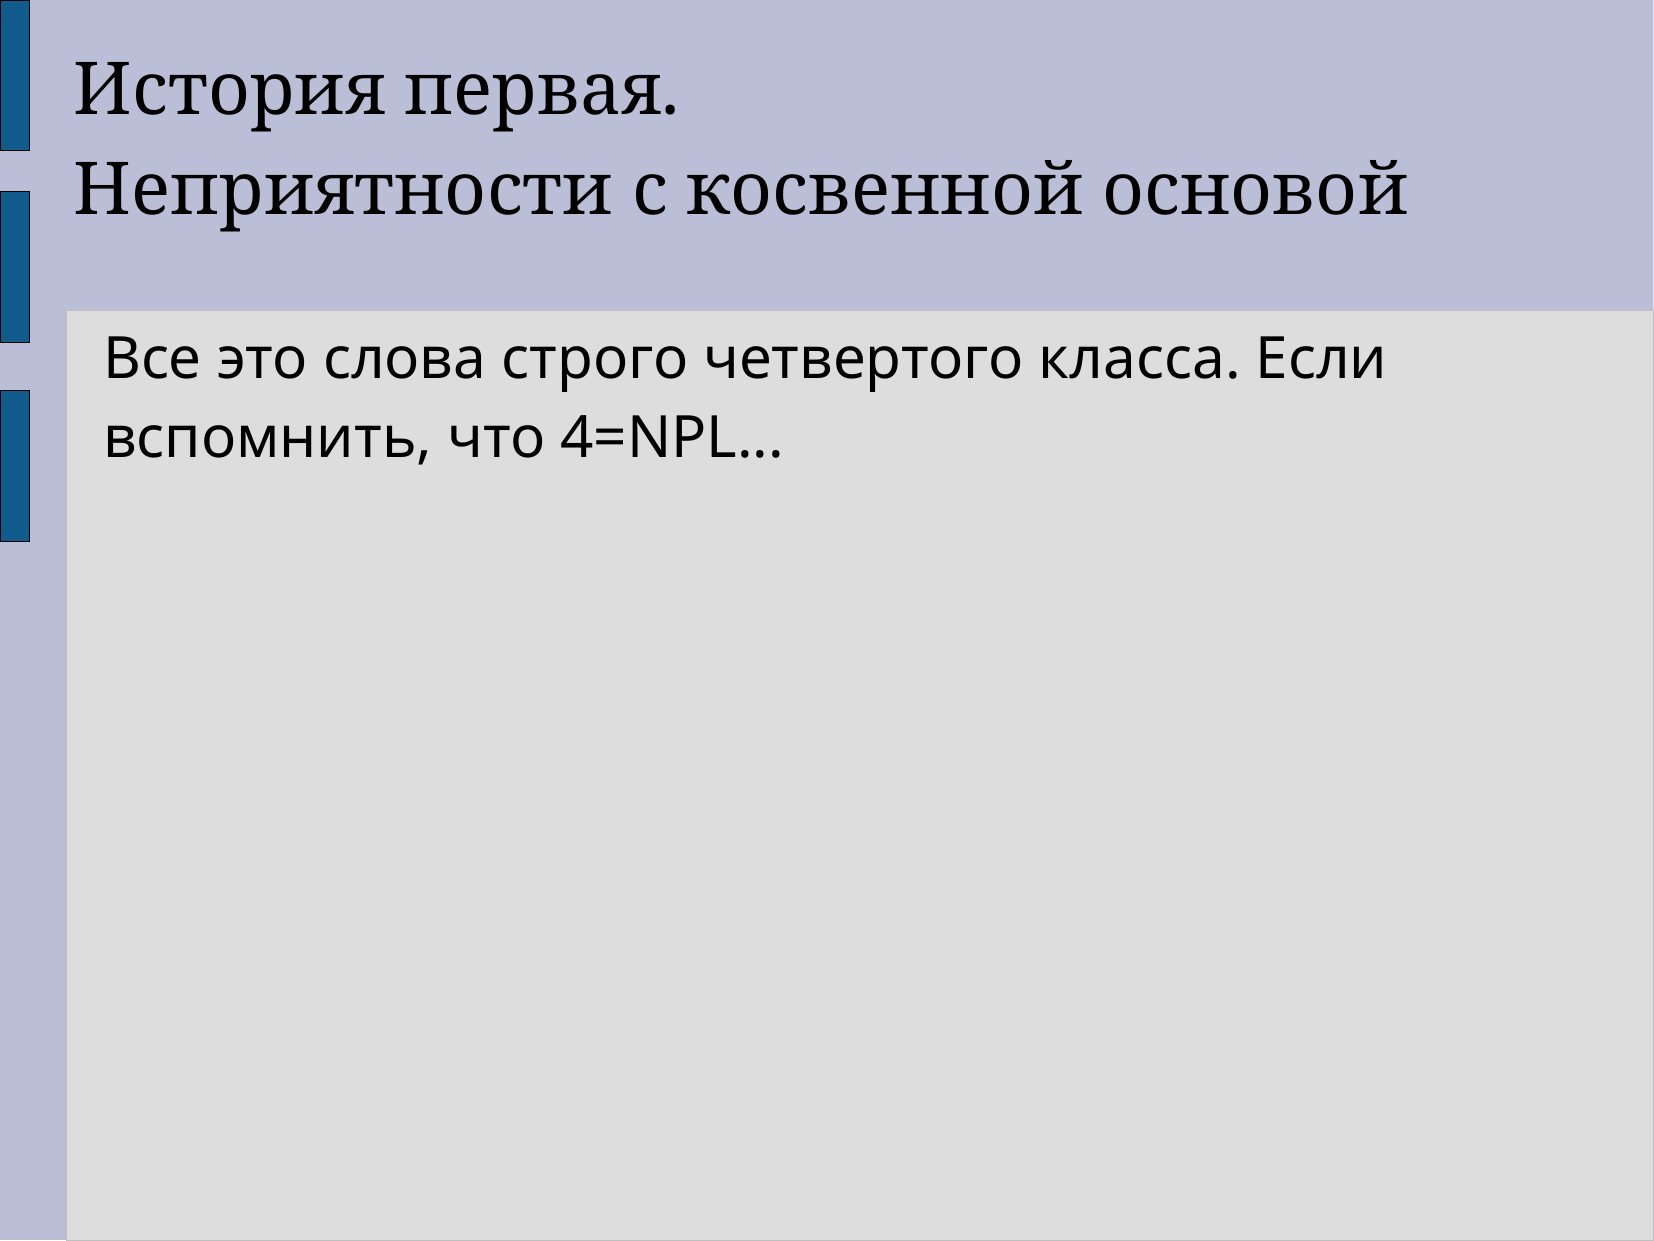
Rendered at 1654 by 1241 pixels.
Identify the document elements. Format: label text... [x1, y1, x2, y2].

text_box Все это слова строго четвертого класса. Если вспомнить, что 4=NPL... [88, 308, 1625, 1077]
text_box История первая. Неприятности с косвенной основой [58, 29, 1654, 242]
